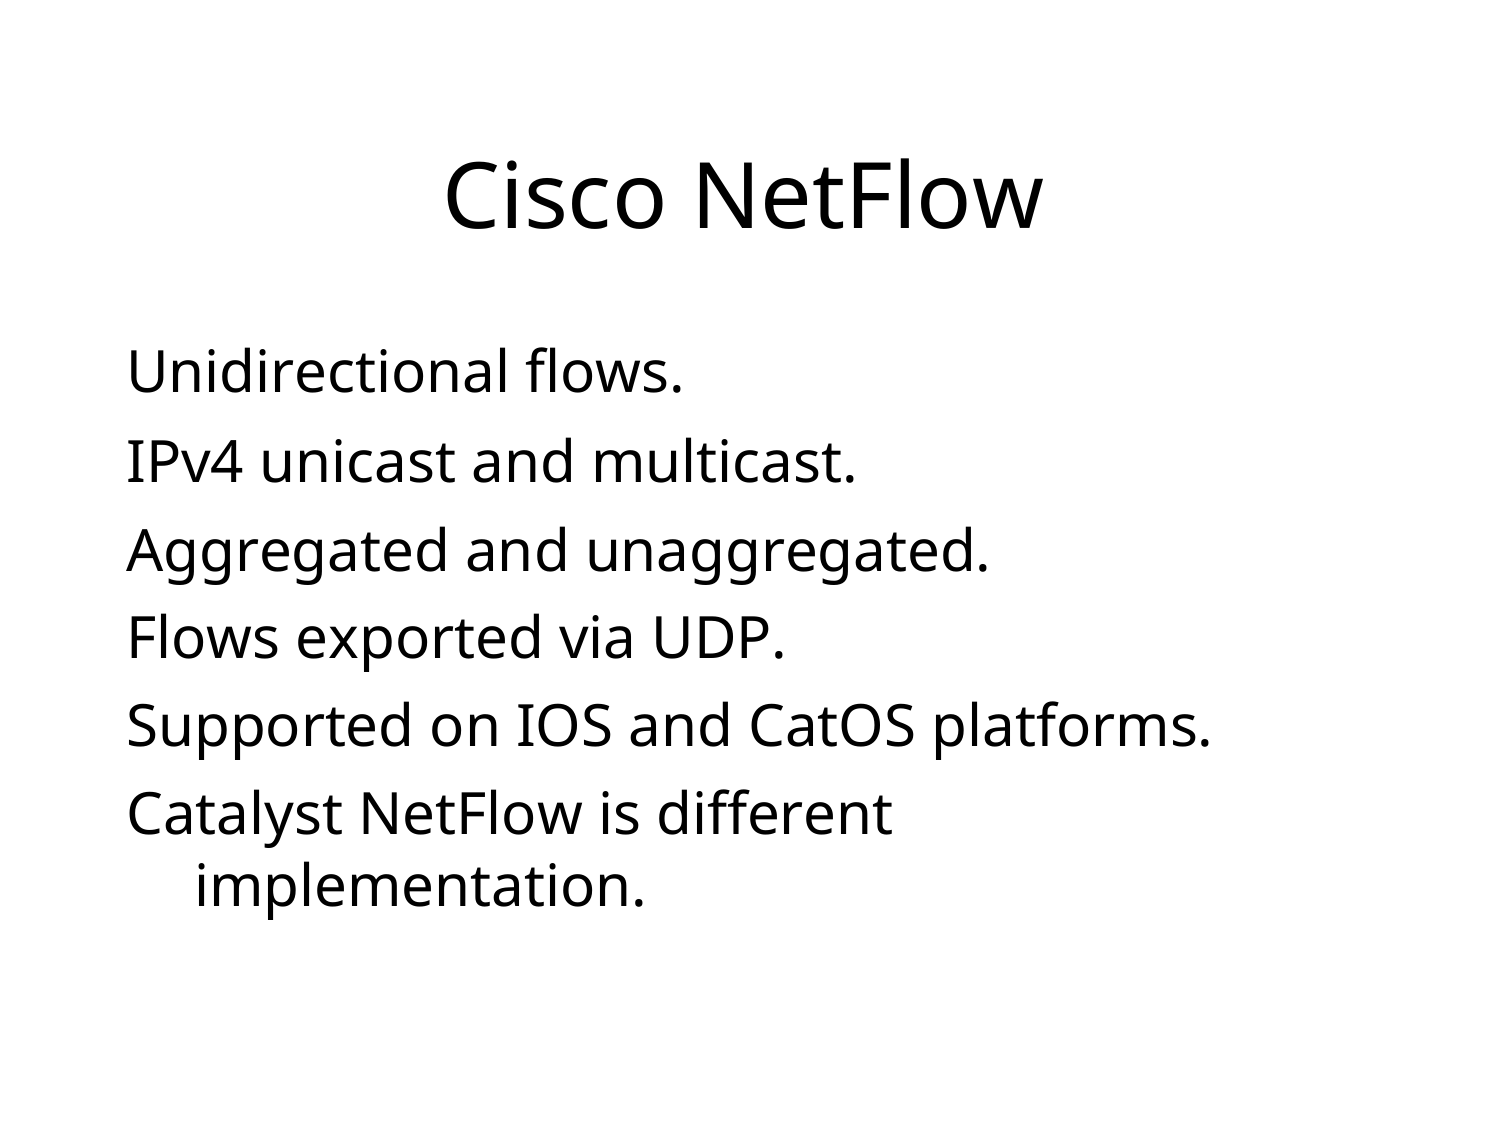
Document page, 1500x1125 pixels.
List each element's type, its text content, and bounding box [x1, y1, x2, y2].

title Cisco NetFlow [112, 62, 1388, 324]
list Unidirectional flows. IPv4 unicast and multicast. Aggregated and unaggregated. Flows exported via UDP. Supported on IOS and CatOS platforms. Catalyst NetFlow is different implementation. [112, 324, 1388, 1125]
